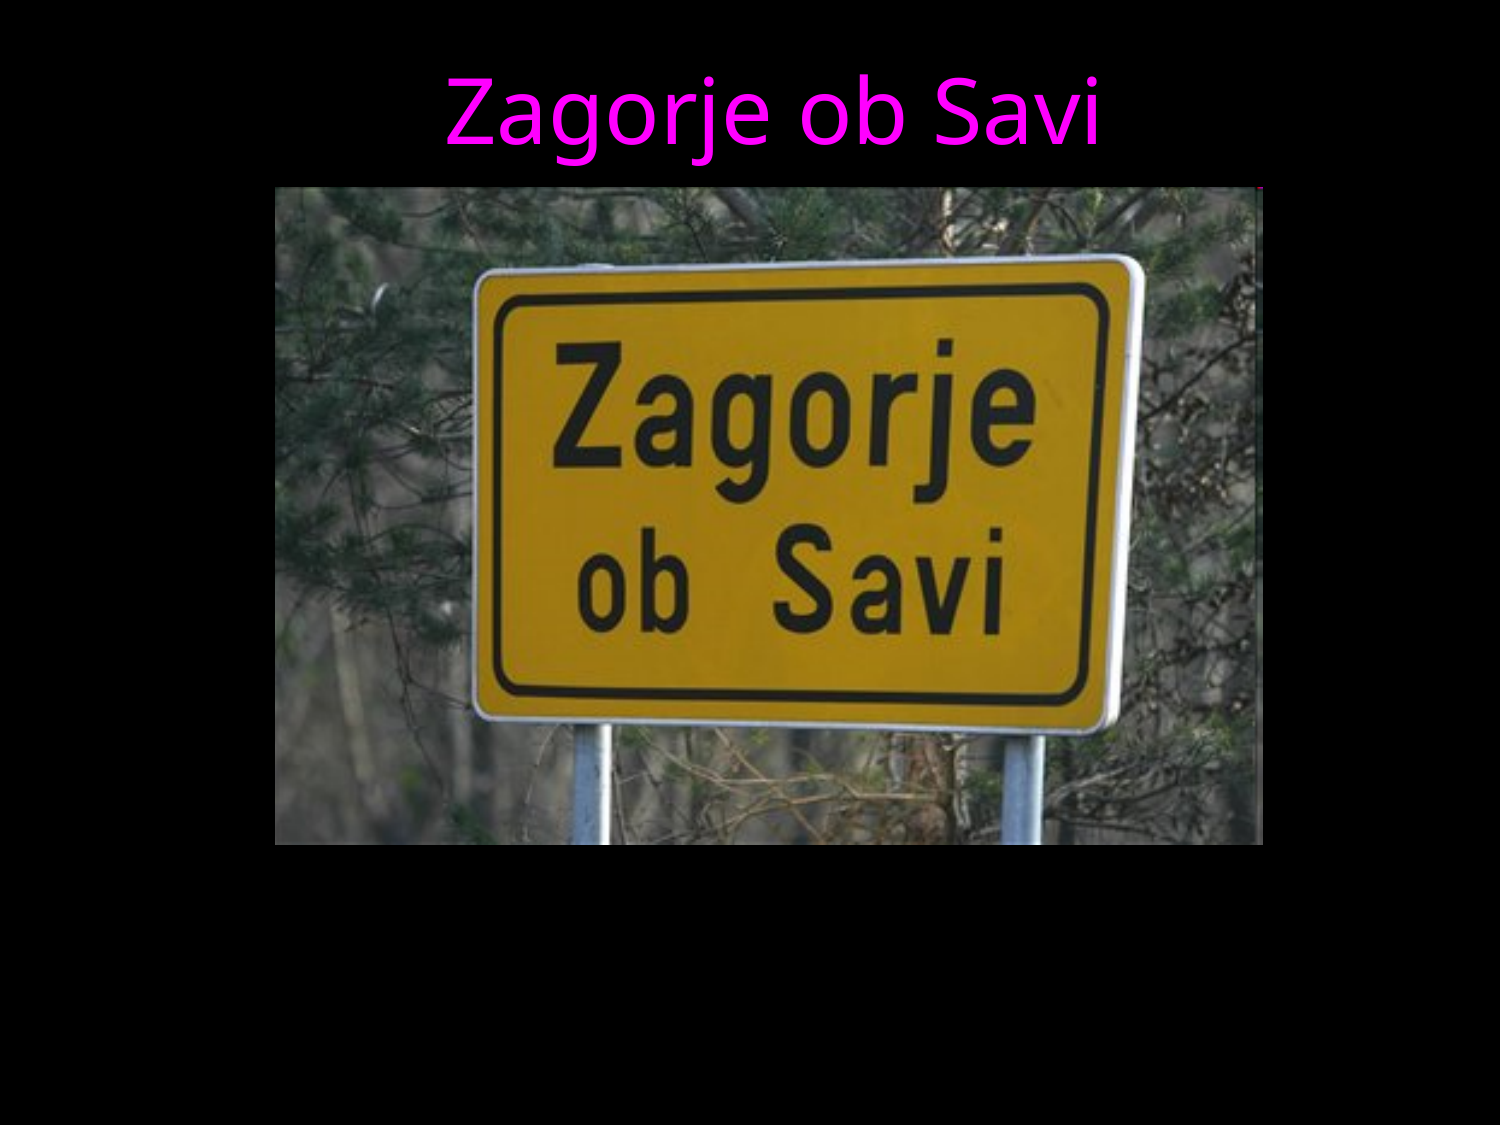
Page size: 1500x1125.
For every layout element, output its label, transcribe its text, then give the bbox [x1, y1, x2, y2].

picture [275, 187, 1263, 846]
title Zagorje ob Savi [137, 0, 1413, 229]
